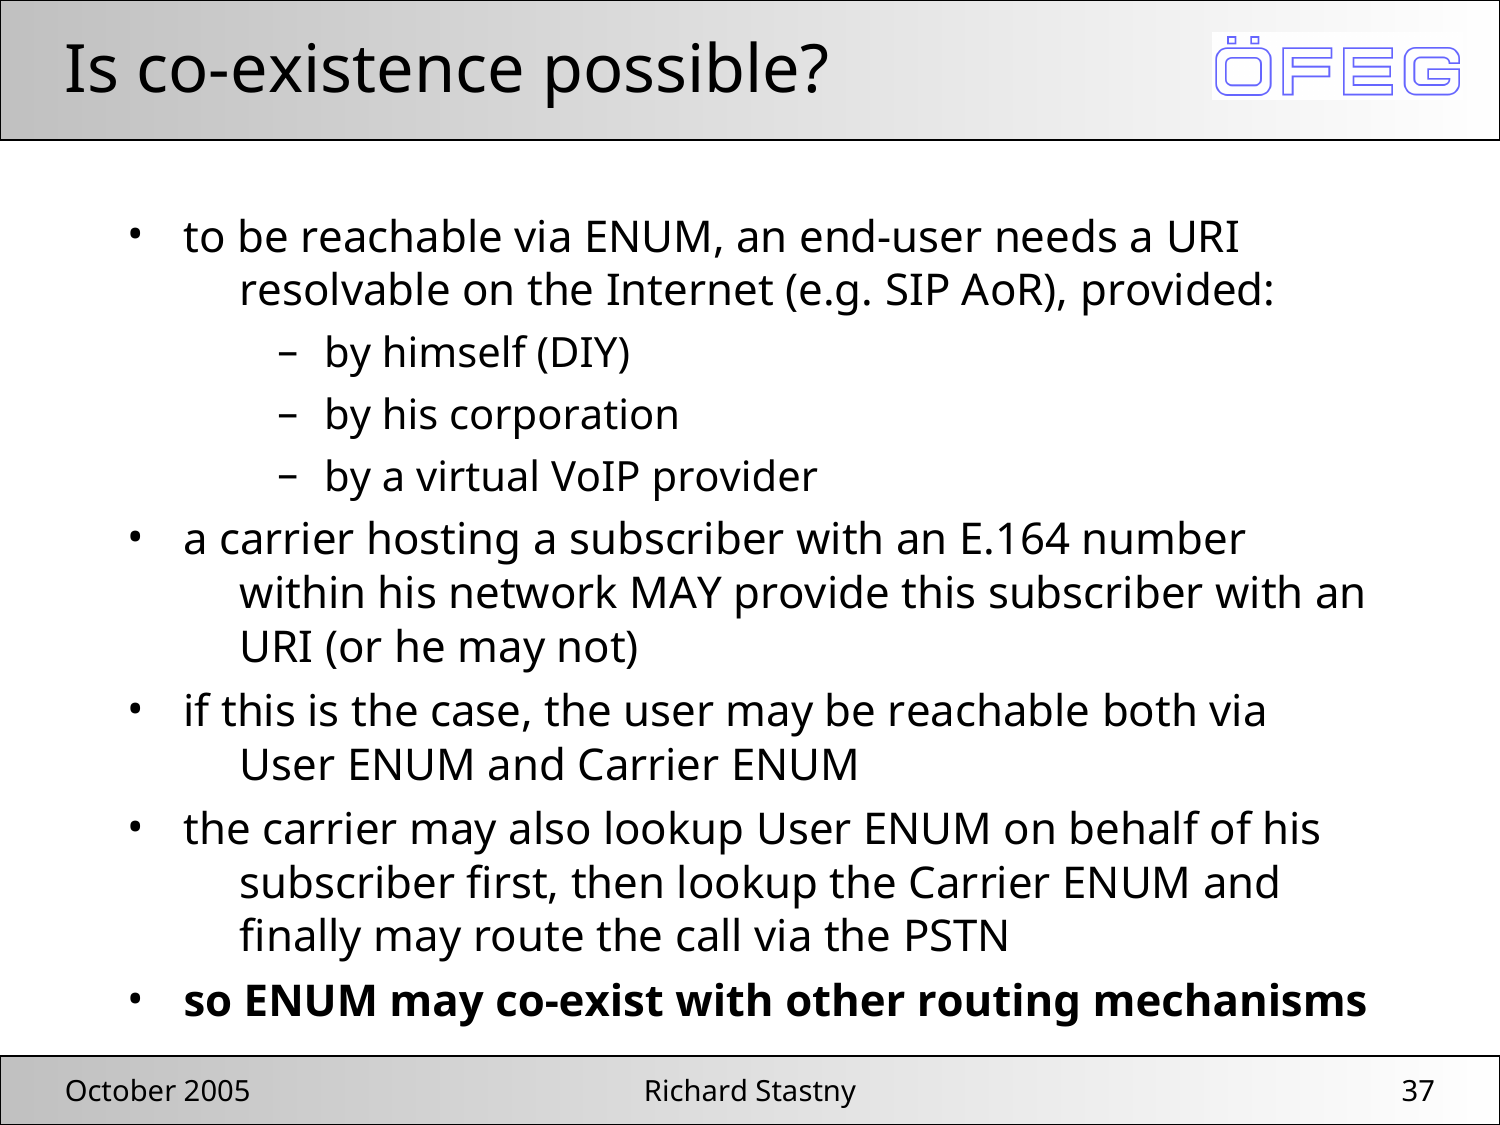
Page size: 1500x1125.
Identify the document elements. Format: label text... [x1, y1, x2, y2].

picture [1450, 32, 1463, 100]
list to be reachable via ENUM, an end-user needs a URI resolvable on the Internet (e.g. SIP AoR), provided: by himself (DIY) by his corporation by a virtual VoIP provider a carrier hosting a subscriber with an E.164 number within his network MAY provide this subscriber with an URI (or he may not) if this is the case, the user may be reachable both via User ENUM and Carrier ENUM the carrier may also lookup User ENUM on behalf of his subscriber first, then lookup the Carrier ENUM and finally may route the call via the PSTN so ENUM may co-exist with other routing mechanisms [112, 201, 1388, 1027]
title Is co-existence possible? [50, 28, 1450, 112]
